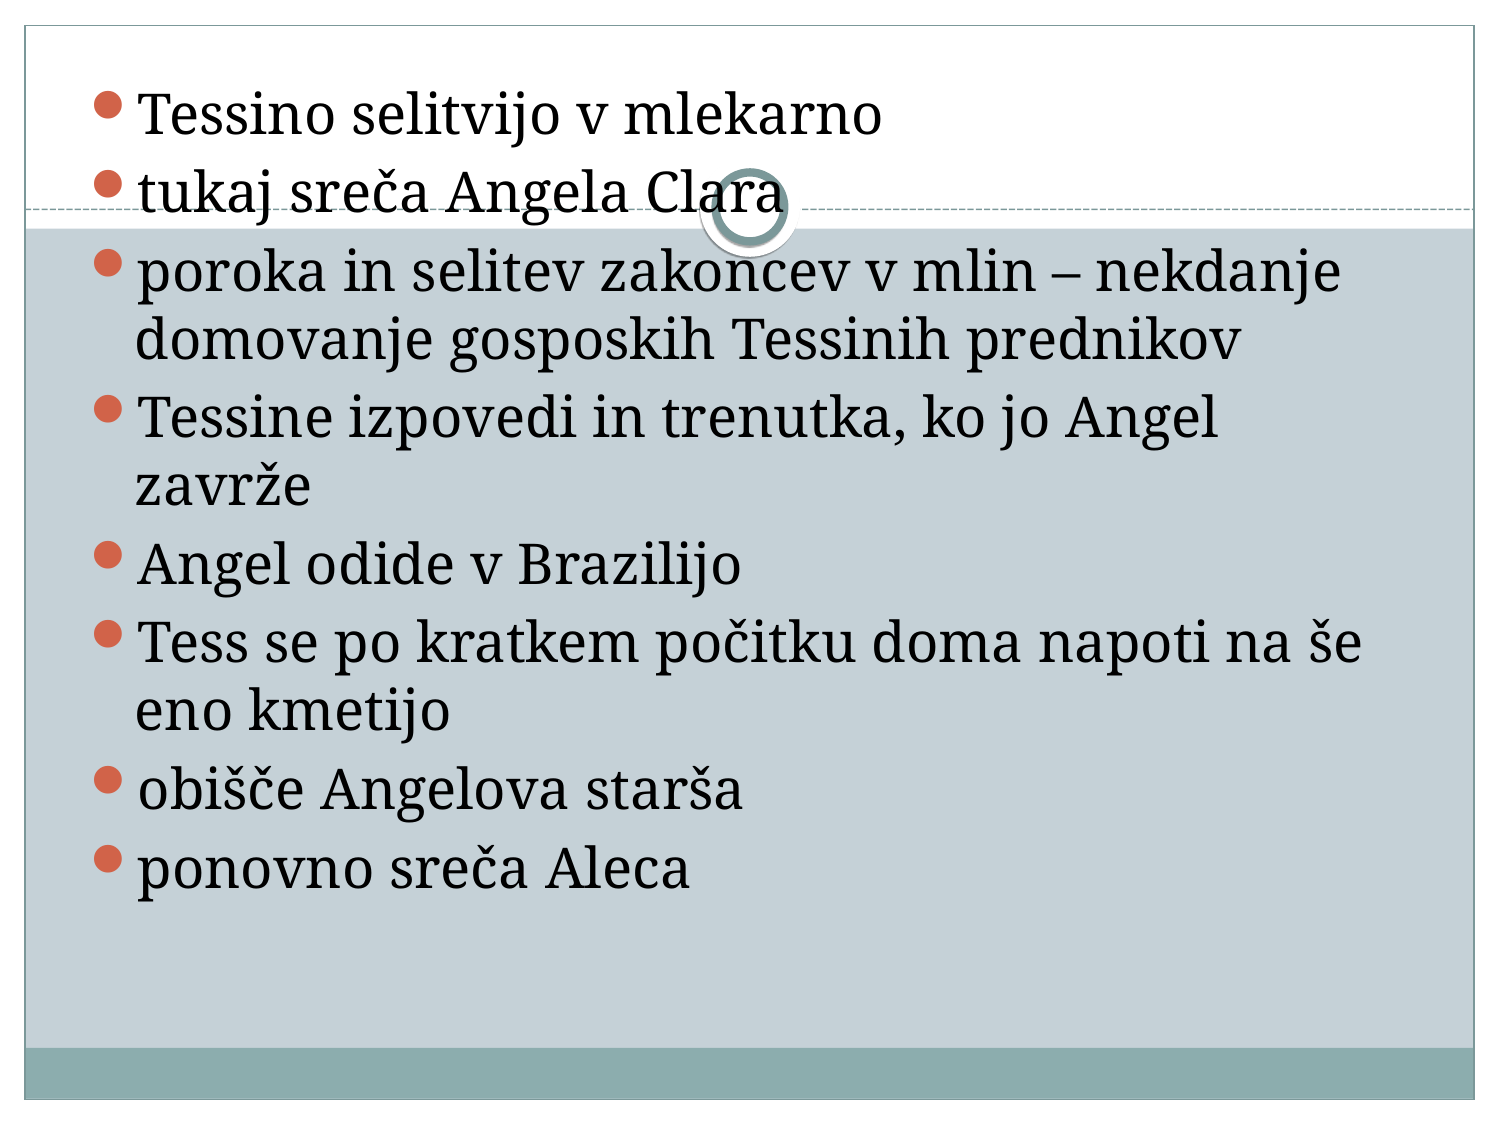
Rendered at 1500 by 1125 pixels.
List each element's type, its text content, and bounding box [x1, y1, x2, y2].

list Tessino selitvijo v mlekarno tukaj sreča Angela Clara poroka in selitev zakoncev v mlin – nekdanje domovanje gosposkih Tessinih prednikov Tessine izpovedi in trenutka, ko jo Angel zavrže Angel odide v Brazilijo Tess se po kratkem počitku doma napoti na še eno kmetijo obišče Angelova starša ponovno sreča Aleca [75, 70, 1425, 1043]
